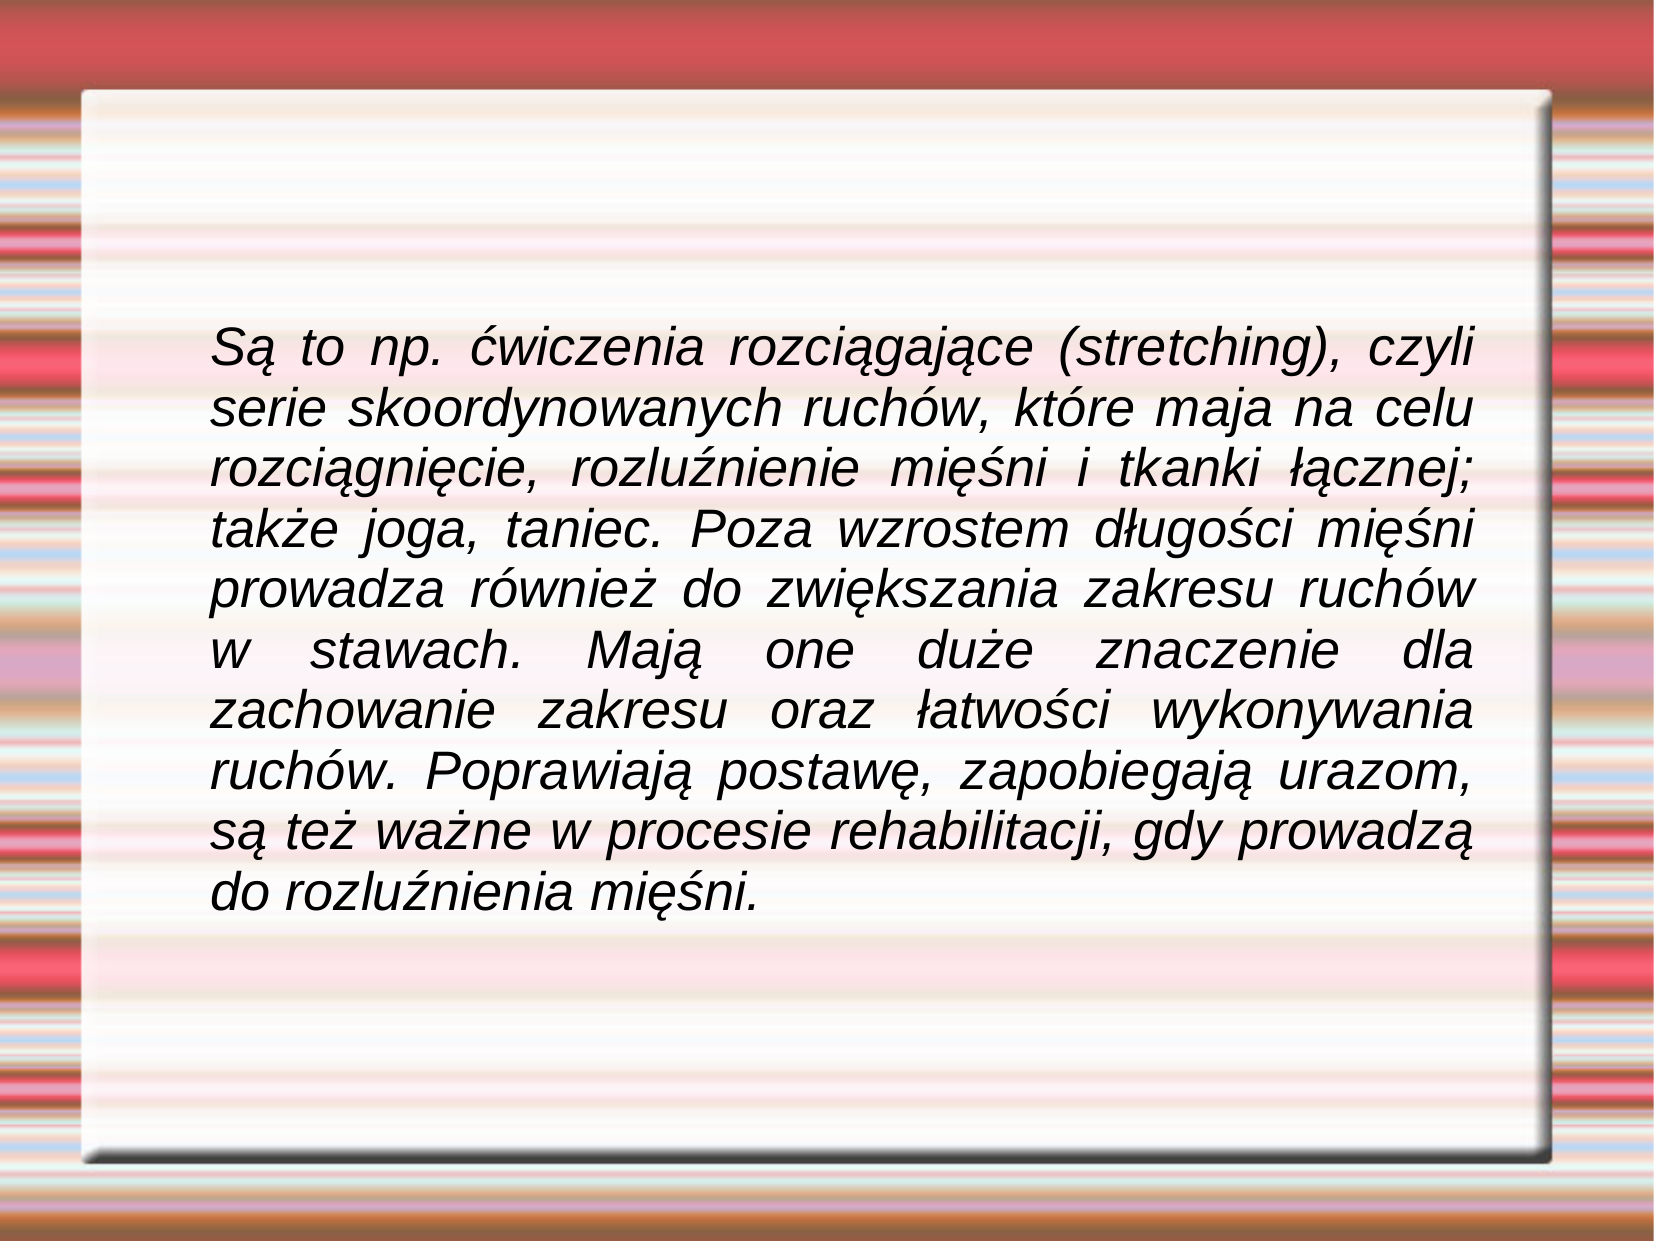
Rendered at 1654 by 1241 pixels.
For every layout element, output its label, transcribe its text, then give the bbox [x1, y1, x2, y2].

subtitle Są to np. ćwiczenia rozciągające (stretching), czyli serie skoordynowanych ruchów, które maja na celu rozciągnięcie, rozluźnienie mięśni i tkanki łącznej; także joga, taniec. Poza wzrostem długości mięśni prowadza również do zwiększania zakresu ruchów w stawach. Mają one duże znaczenie dla zachowanie zakresu oraz łatwości wykonywania ruchów. Poprawiają postawę, zapobiegają urazom, są też ważne w procesie rehabilitacji, gdy prowadzą do rozluźnienia mięśni. [210, 118, 1477, 1121]
picture [0, 0, 1654, 1241]
